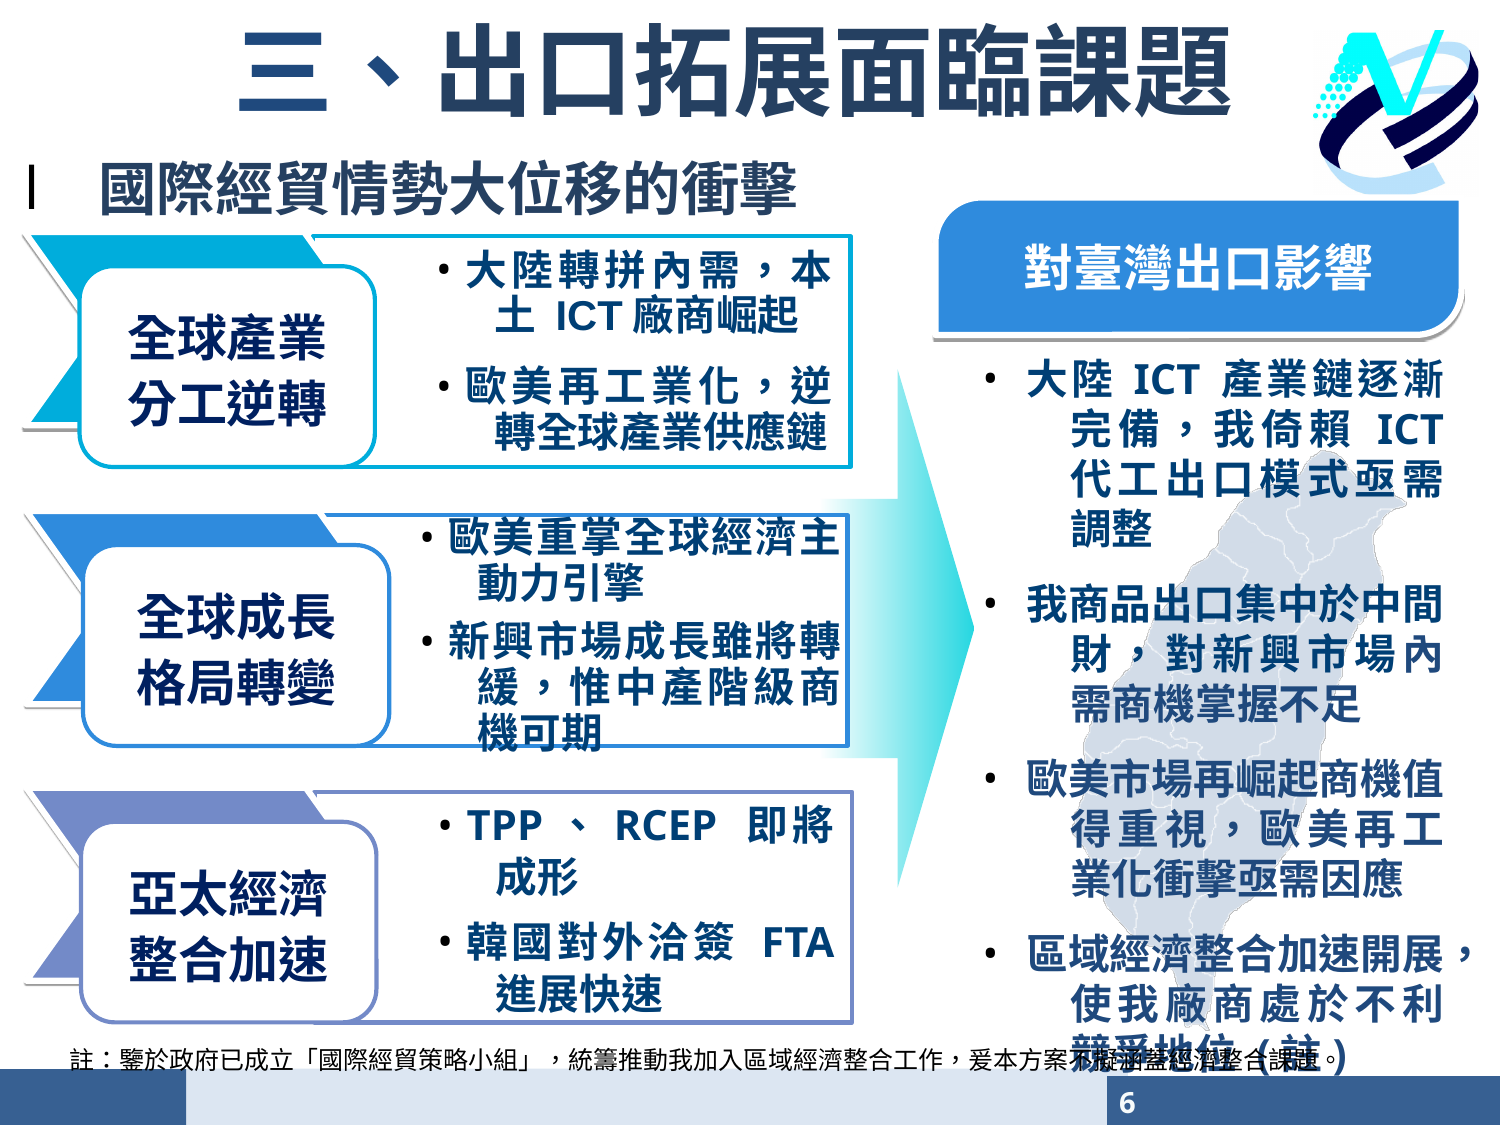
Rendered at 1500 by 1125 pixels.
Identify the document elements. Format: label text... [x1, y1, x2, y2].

text_box [820, 369, 975, 888]
text_box 國際經貿情勢大位移的衝擊 [24, 144, 994, 251]
text_box [26, 510, 343, 591]
text_box [38, 251, 329, 309]
text_box TPP、RCEP 即將成形 韓國對外洽簽 FTA 進展快速 [314, 791, 853, 1023]
text_box [26, 904, 81, 981]
text_box 全球產業 分工逆轉 [79, 266, 375, 468]
text_box 對臺灣出口影響 [935, 197, 1462, 335]
text_box 歐美重掌全球經濟主動力引擎 新興市場成長雖將轉緩，惟中產階級商機可期 [325, 515, 848, 746]
text_box [26, 624, 83, 705]
text_box 亞太經濟 整合加速 [81, 821, 377, 1023]
text_box [26, 787, 330, 865]
text_box 註：鑒於政府已成立「國際經貿策略小組」，統籌推動我加入區域經濟整合工作，爰本方案不擬涵蓋經濟整合課題。 [54, 1036, 1462, 1083]
text_box 大陸 ICT 產業鏈逐漸完備，我倚賴 ICT 代工出口模式亟需調整 我商品出口集中於中間財，對新興市場內需商機掌握不足 歐美市場再崛起商機值得重視，歐美再工業化衝擊亟需因應 區域經濟整合加速開展，使我廠商處於不利競爭地位 (註) [935, 352, 1462, 1036]
text_box [24, 349, 79, 426]
title 三、出口拓展面臨課題 [0, 0, 1468, 138]
text_box 大陸轉拼內需，本土 ICT廠商崛起 歐美再工業化，逆轉全球產業供應鏈 [319, 251, 851, 467]
text_box 全球成長 格局轉變 [83, 545, 390, 746]
